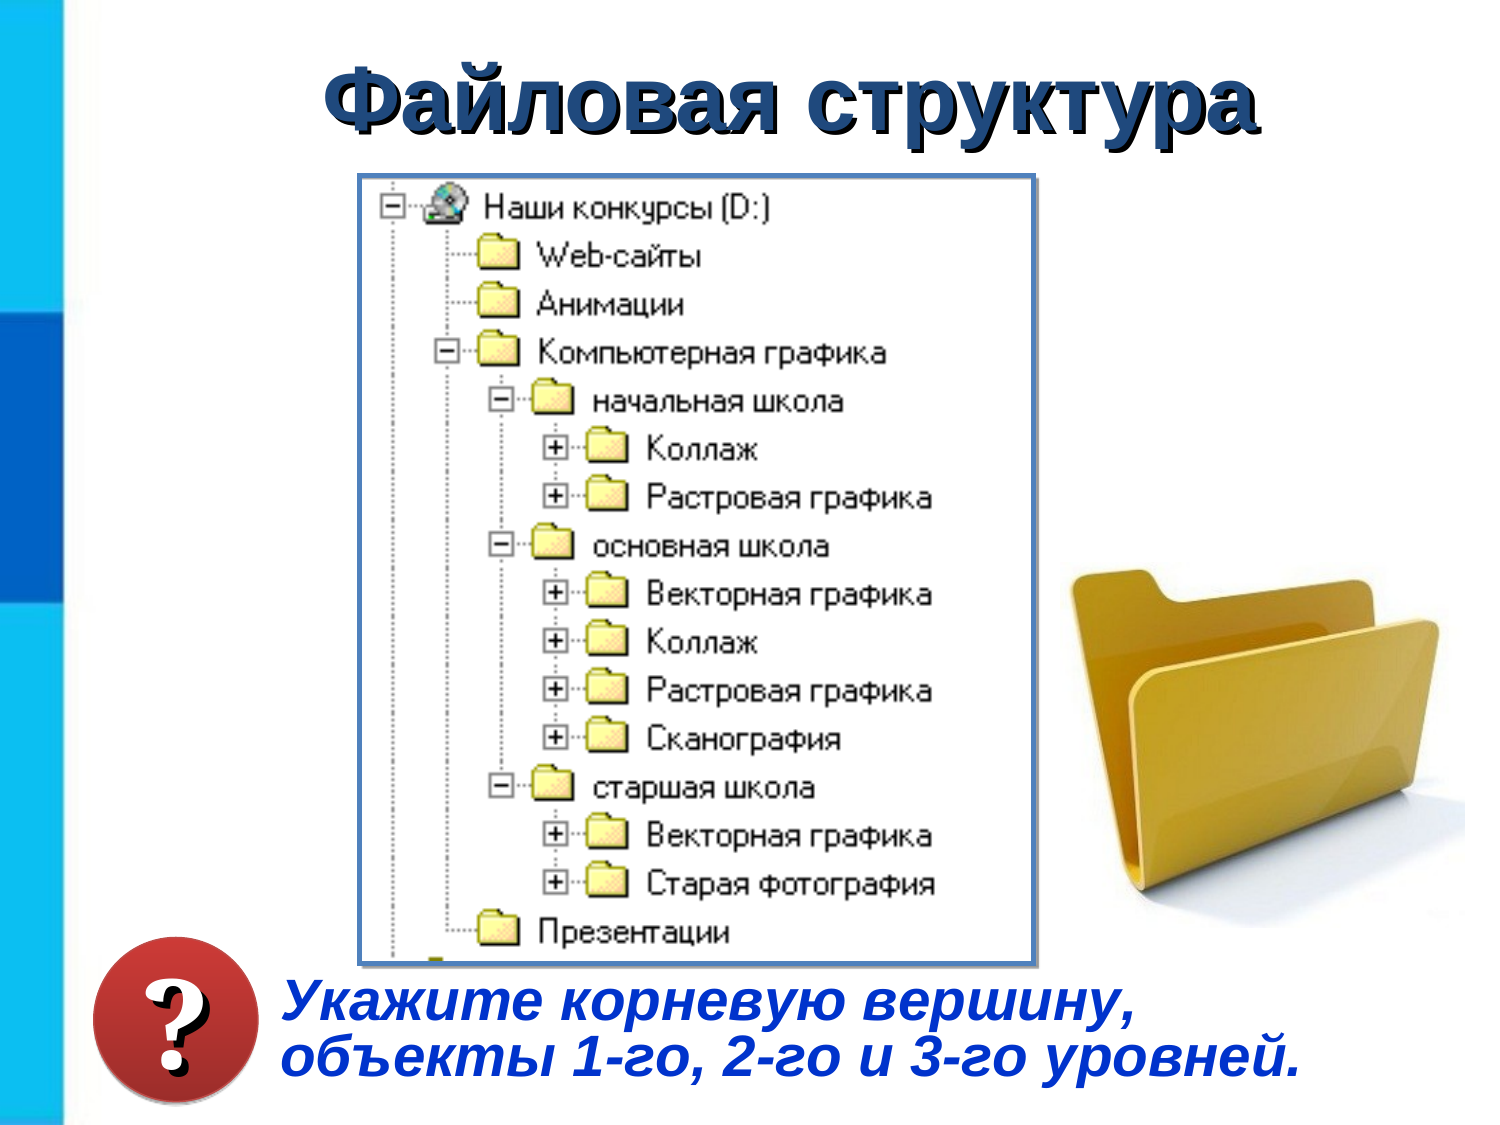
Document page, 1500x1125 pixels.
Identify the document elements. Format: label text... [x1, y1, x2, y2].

text_box Укажите корневую вершину, объекты 1-го, 2-го и 3-го уровней. [236, 960, 1500, 1102]
text_box ? [93, 937, 258, 1102]
picture [0, 0, 1500, 1125]
title Файловая структура [152, 0, 1428, 188]
picture [361, 177, 1032, 960]
picture [1040, 0, 1500, 960]
